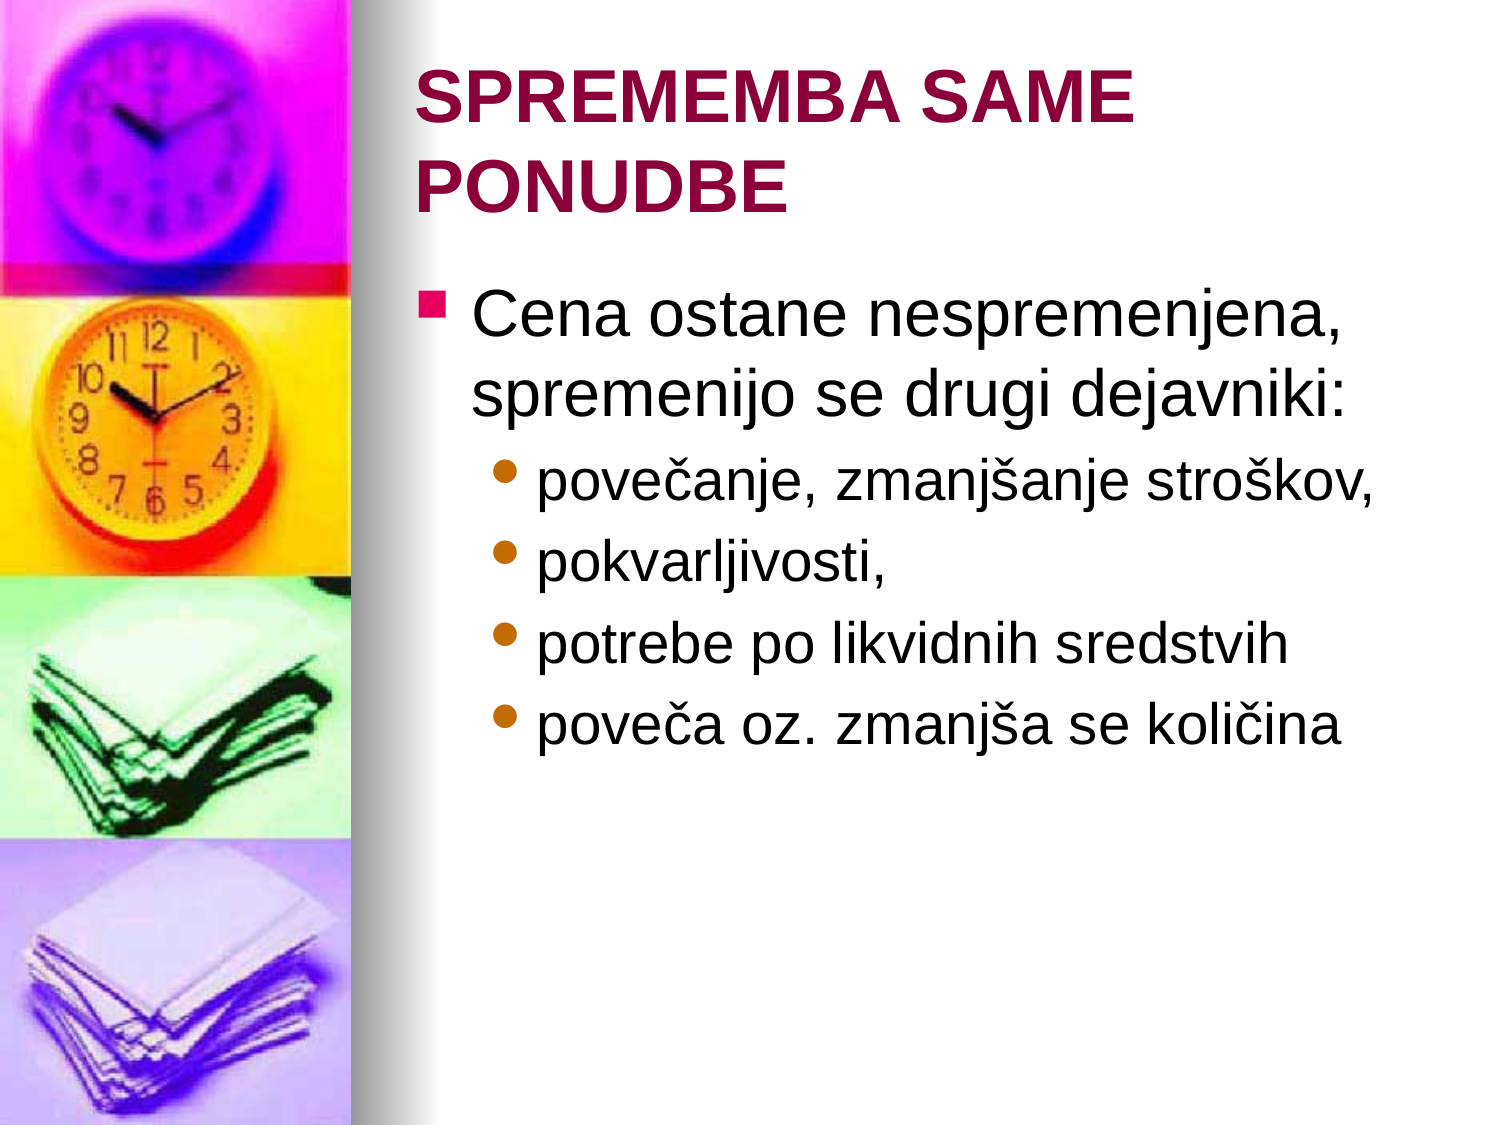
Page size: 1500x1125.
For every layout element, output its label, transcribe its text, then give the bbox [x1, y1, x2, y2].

list Cena ostane nespremenjena, spremenijo se drugi dejavniki: povečanje, zmanjšanje stroškov, pokvarljivosti, potrebe po likvidnih sredstvih poveča oz. zmanjša se količina [399, 262, 1450, 1000]
picture [0, 0, 351, 1125]
title SPREMEMBA SAME PONUDBE [399, 37, 1450, 238]
